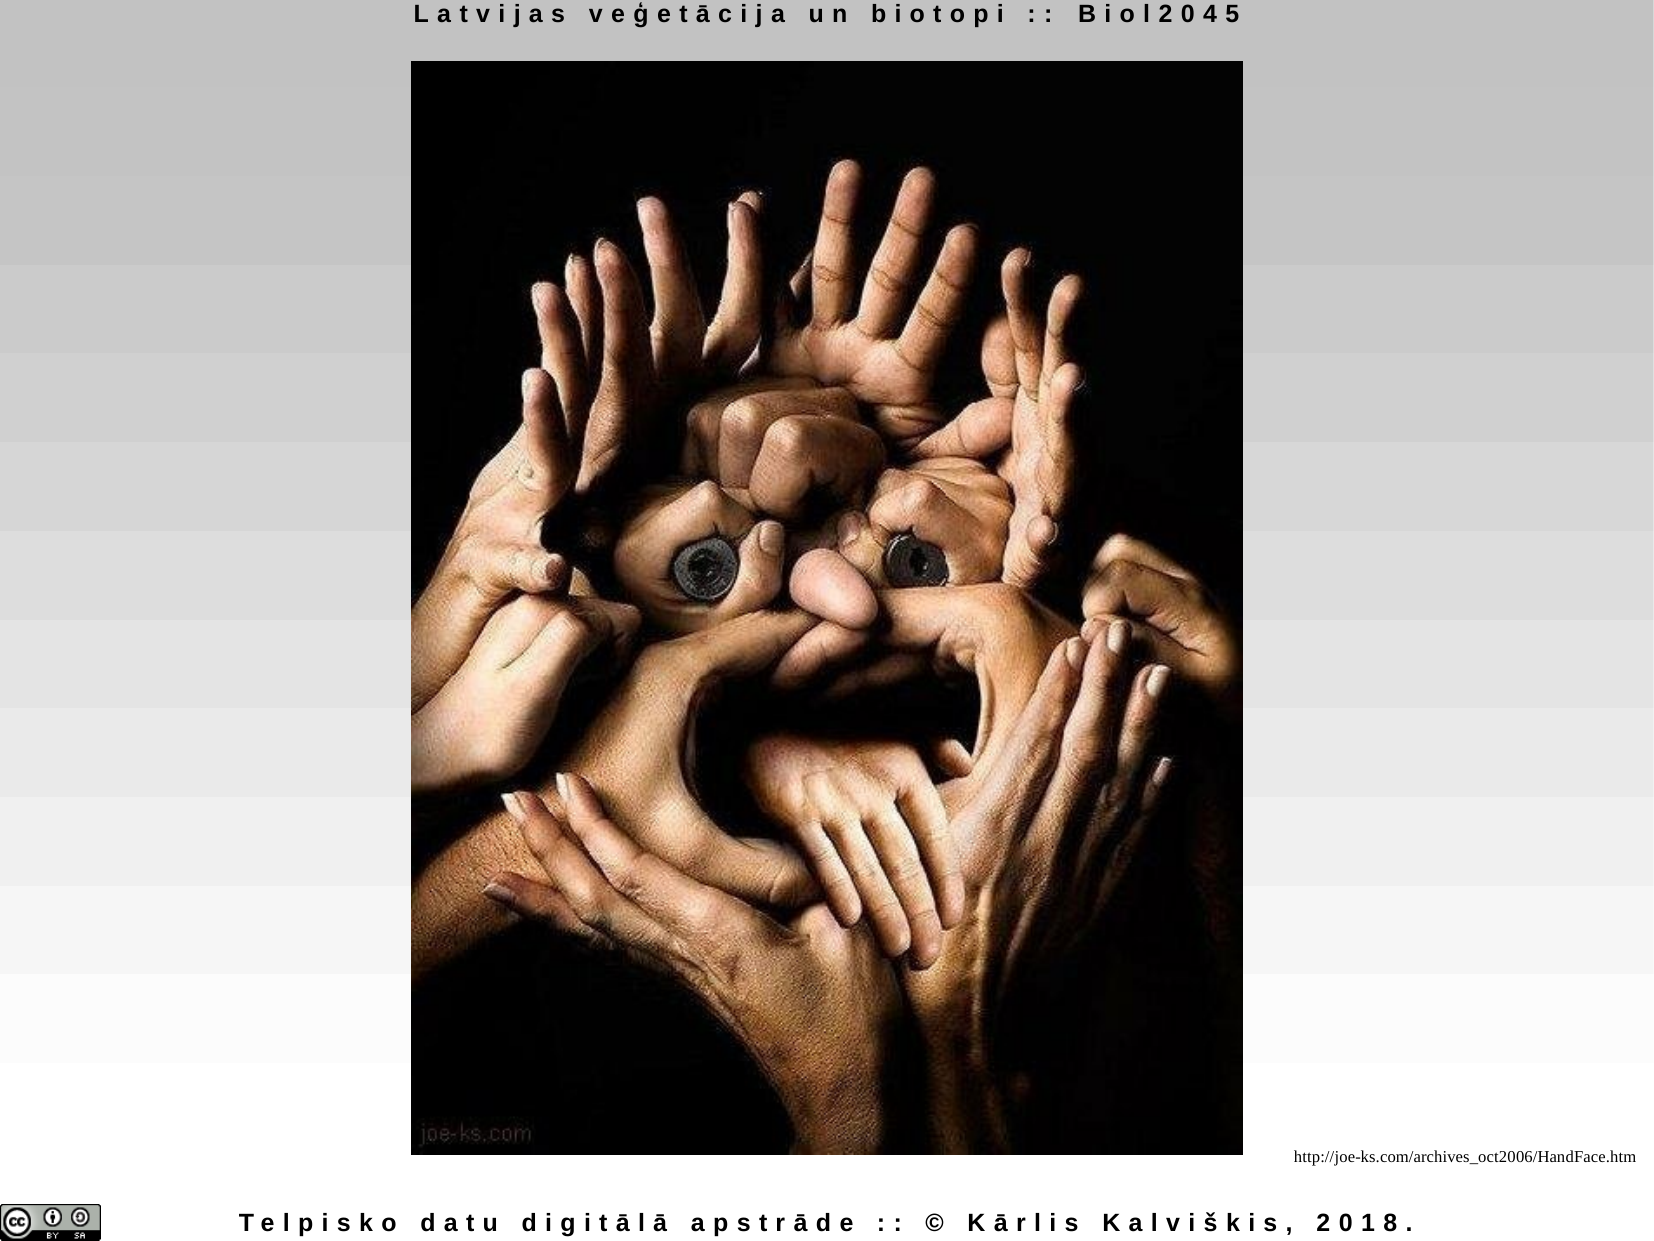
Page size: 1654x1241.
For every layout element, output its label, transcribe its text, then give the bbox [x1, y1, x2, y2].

picture [0, 0, 1654, 1241]
text_box http://joe-ks.com/archives_oct2006/HandFace.htm [1293, 1147, 1654, 1203]
